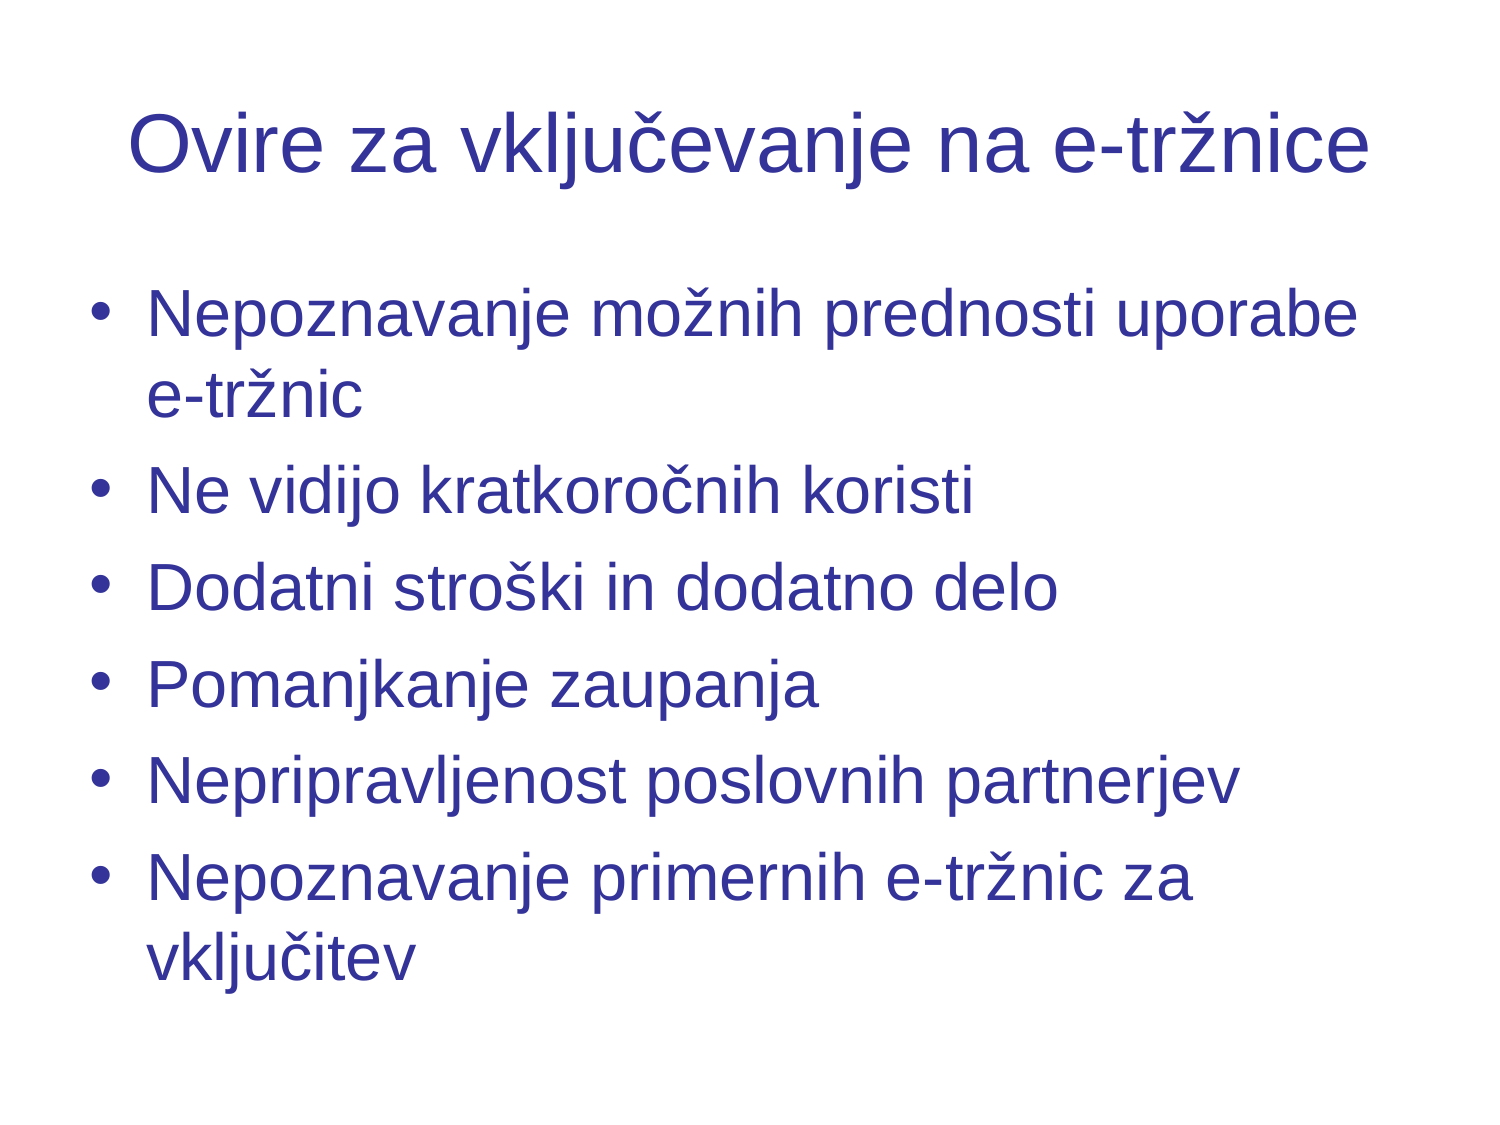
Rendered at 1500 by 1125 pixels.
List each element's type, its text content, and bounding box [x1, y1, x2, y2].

title Ovire za vključevanje na e-tržnice [75, 45, 1426, 233]
list Nepoznavanje možnih prednosti uporabe e-tržnic Ne vidijo kratkoročnih koristi Dodatni stroški in dodatno delo Pomanjkanje zaupanja Nepripravljenost poslovnih partnerjev Nepoznavanje primernih e-tržnic za vključitev [75, 262, 1426, 1098]
